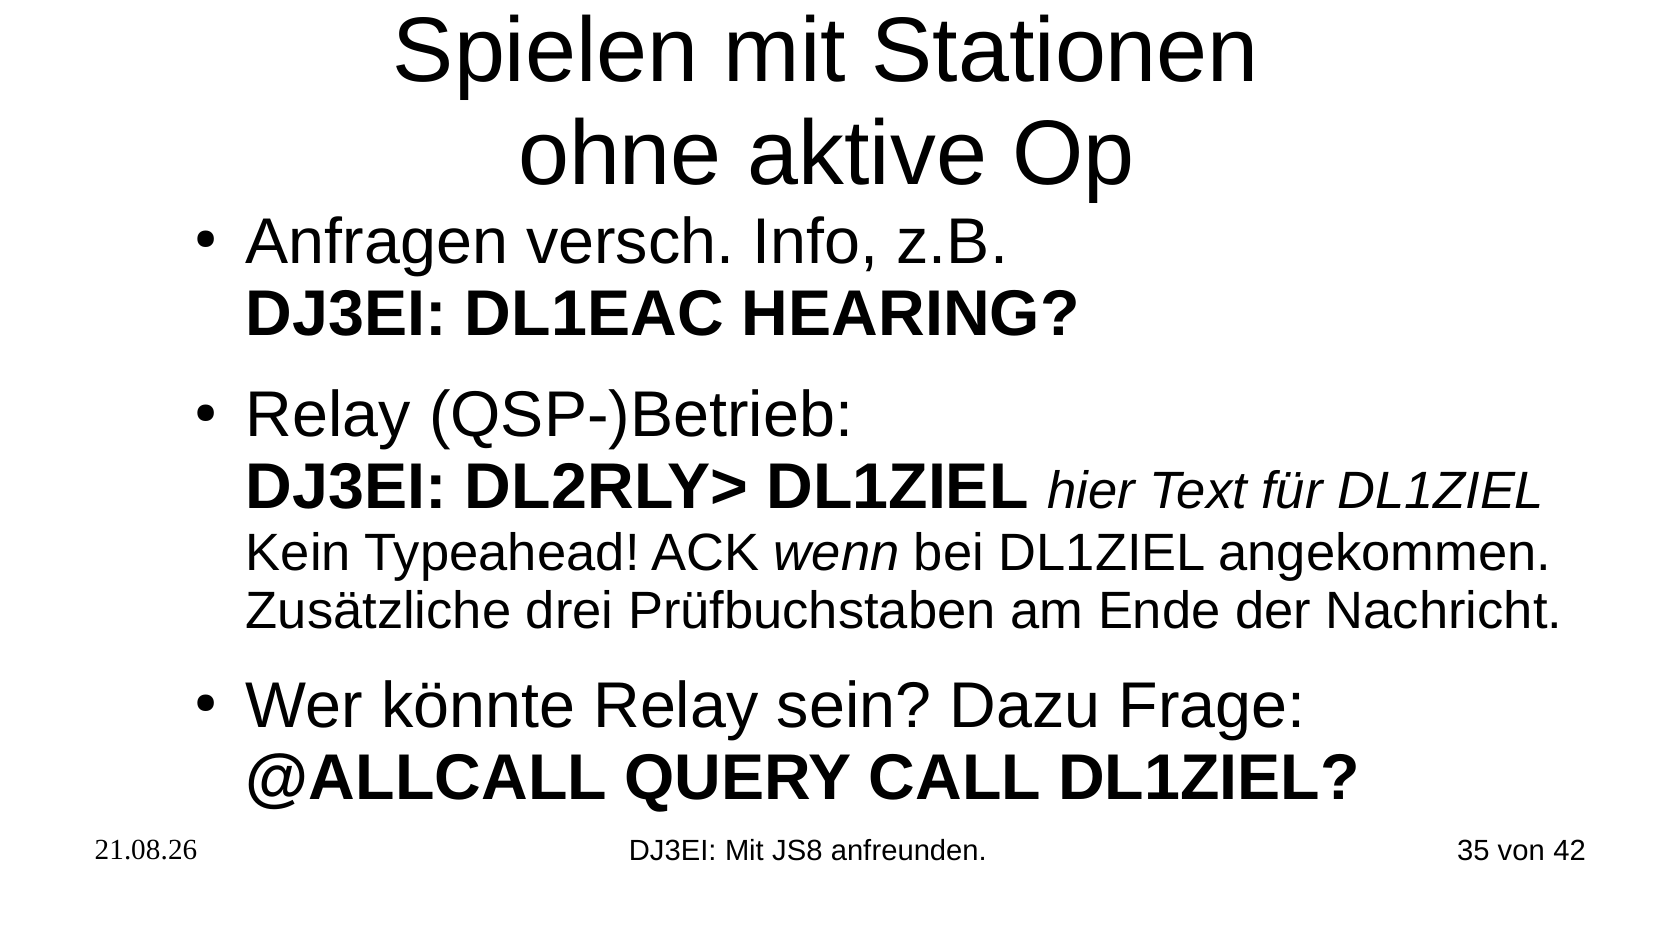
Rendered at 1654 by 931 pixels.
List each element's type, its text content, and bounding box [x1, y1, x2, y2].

list Anfragen versch. Info, z.B. DJ3EI: DL1EAC HEARING? Relay (QSP-)Betrieb: DJ3EI: DL2RLY> DL1ZIEL hier Text für DL1ZIEL Kein Typeahead! ACK wenn bei DL1ZIEL angekommen. Zusätzliche drei Prüfbuchstaben am Ende der Nachricht. Wer könnte Relay sein? Dazu Frage: @ALLCALL QUERY CALL DL1ZIEL? [177, 204, 1619, 815]
title Spielen mit Stationen ohne aktive Op [82, 0, 1571, 204]
